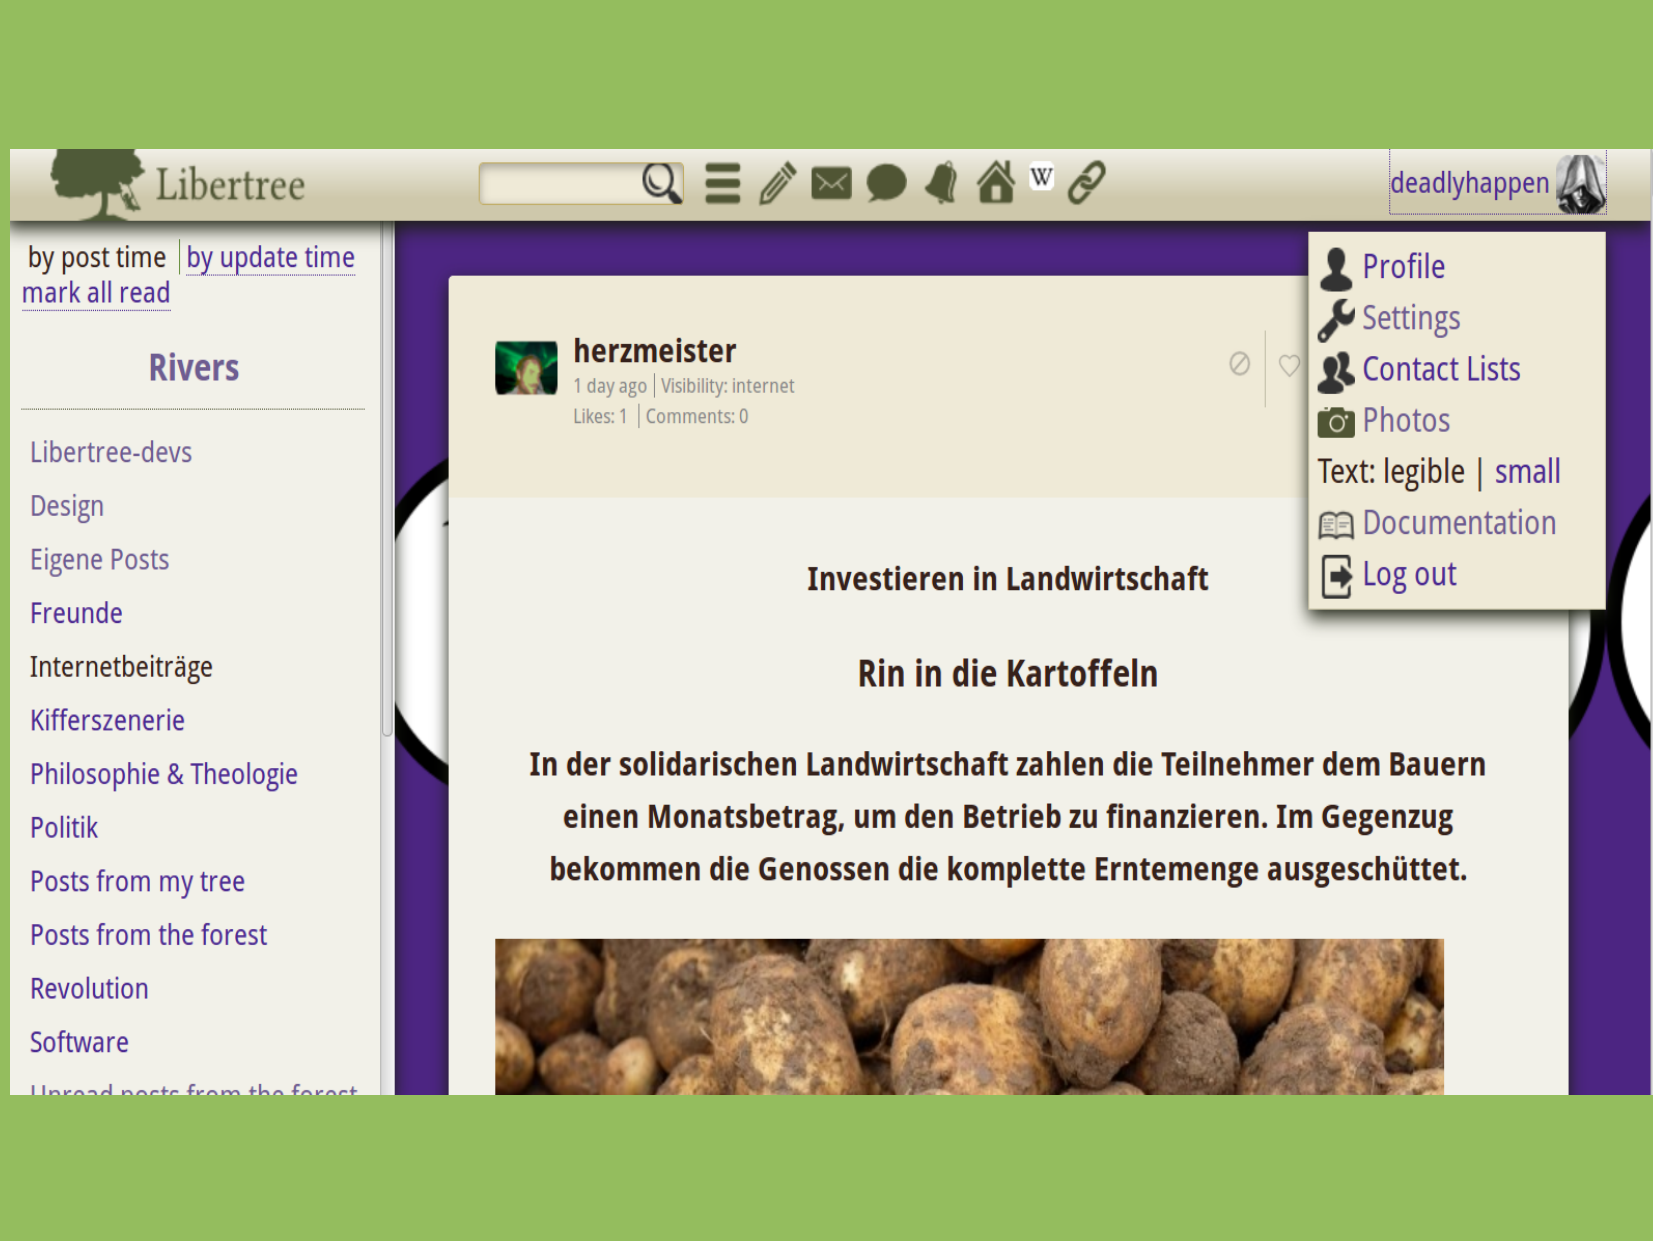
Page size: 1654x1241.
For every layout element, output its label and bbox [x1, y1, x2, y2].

picture [10, 149, 1653, 1096]
